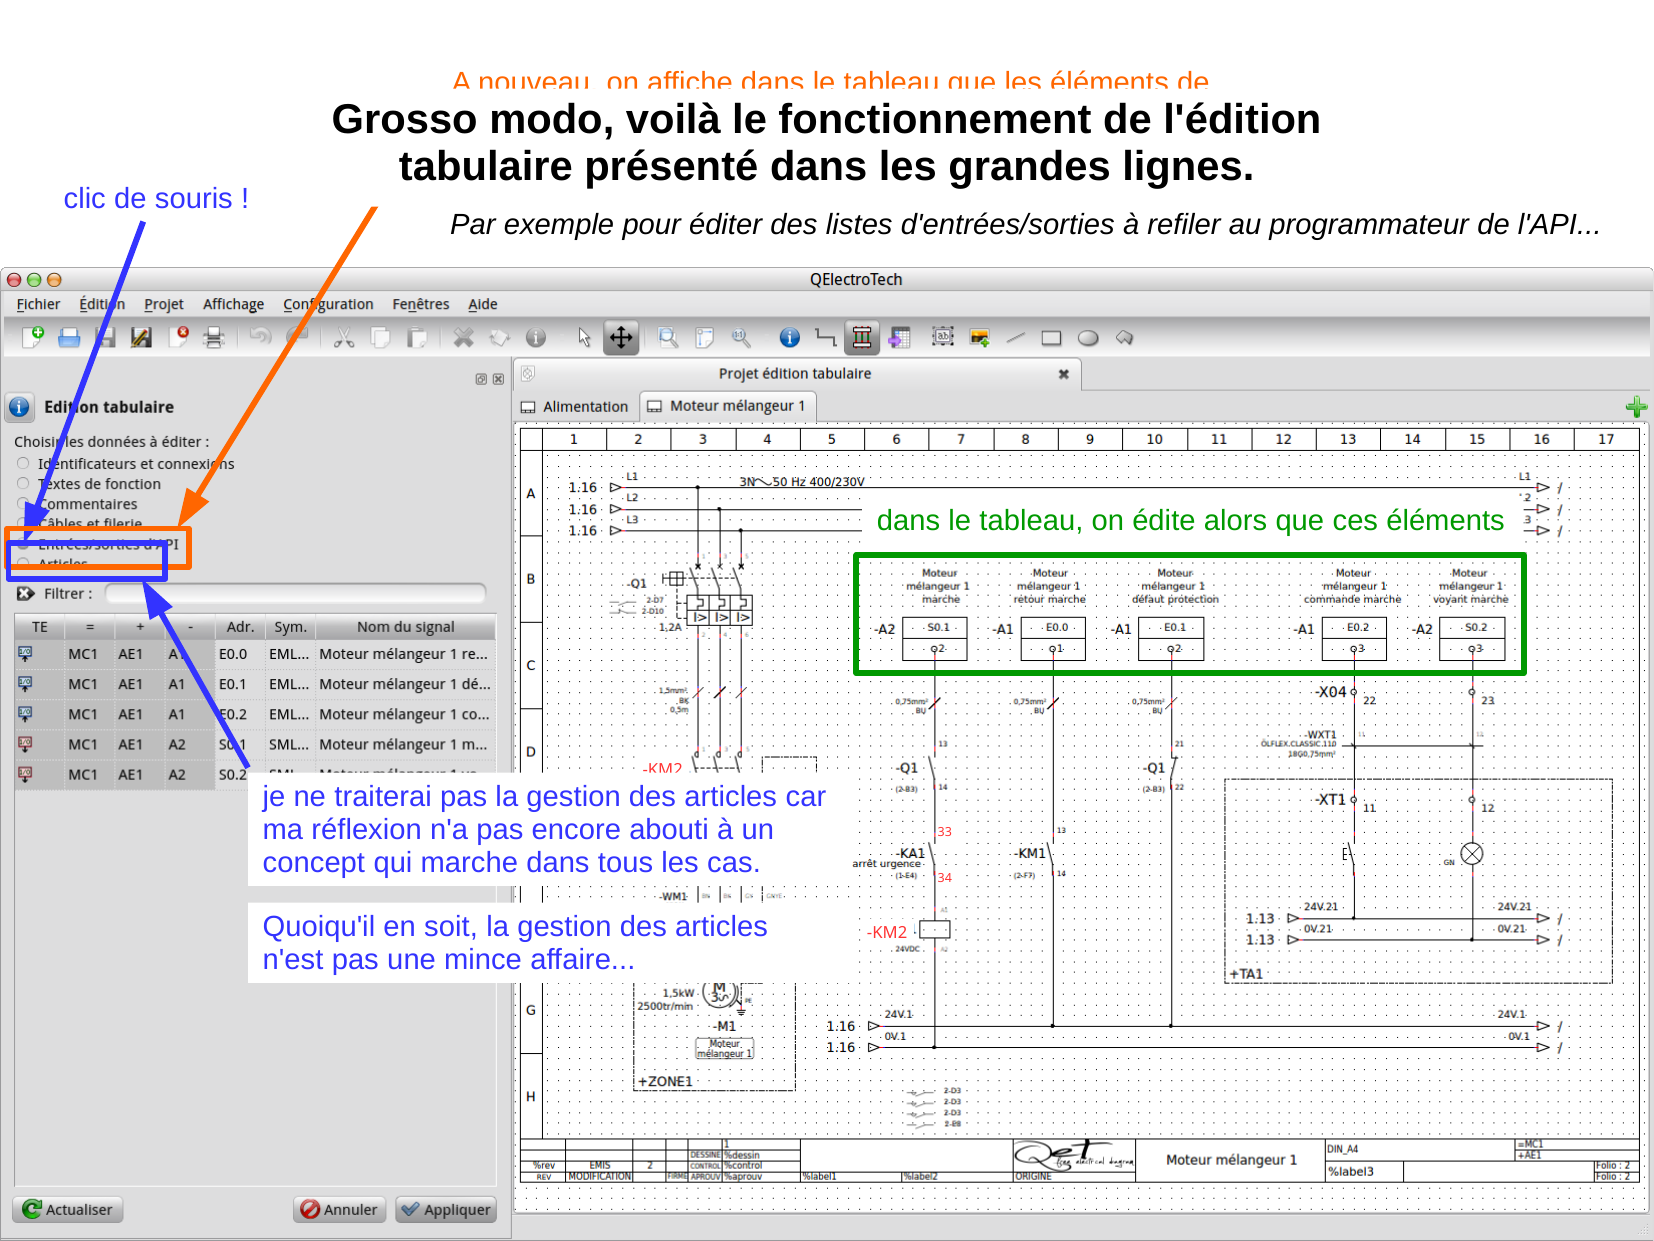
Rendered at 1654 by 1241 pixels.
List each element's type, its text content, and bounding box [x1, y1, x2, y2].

text_box Grosso modo, voilà le fonctionnement de l'édition tabulaire présenté dans les grandes lignes. [312, 88, 1341, 207]
picture [11, 546, 162, 564]
text_box 33 [937, 818, 962, 845]
text_box je ne traiterai pas la gestion des articles car ma réflexion n'a pas encore abouti à un concept qui marche dans tous les cas. [248, 772, 851, 886]
picture [39, 267, 333, 526]
text_box Quoiqu'il en soit, la gestion des articles n'est pas une mince affaire... [248, 902, 851, 983]
picture [28, 531, 186, 564]
text_box dans le tableau, on édite alors que ces éléments [862, 496, 1524, 552]
picture [11, 570, 162, 576]
text_box clic de souris ! [48, 174, 309, 234]
text_box A nouveau, on affiche dans le tableau que les éléments de type « Entrées/sorties d'API » car ces éléments ont des propriétés propres et doivent faire l'objet d'un traitement spécifique [437, 59, 1276, 88]
picture [0, 267, 1654, 1241]
text_box Par exemple pour éditer des listes d'entrées/sorties à refiler au programmateur de l'API... [435, 200, 1642, 260]
picture [10, 531, 24, 540]
text_box -KM2 [866, 918, 914, 945]
text_box -KM2 [642, 755, 690, 772]
text_box 34 [937, 865, 962, 892]
